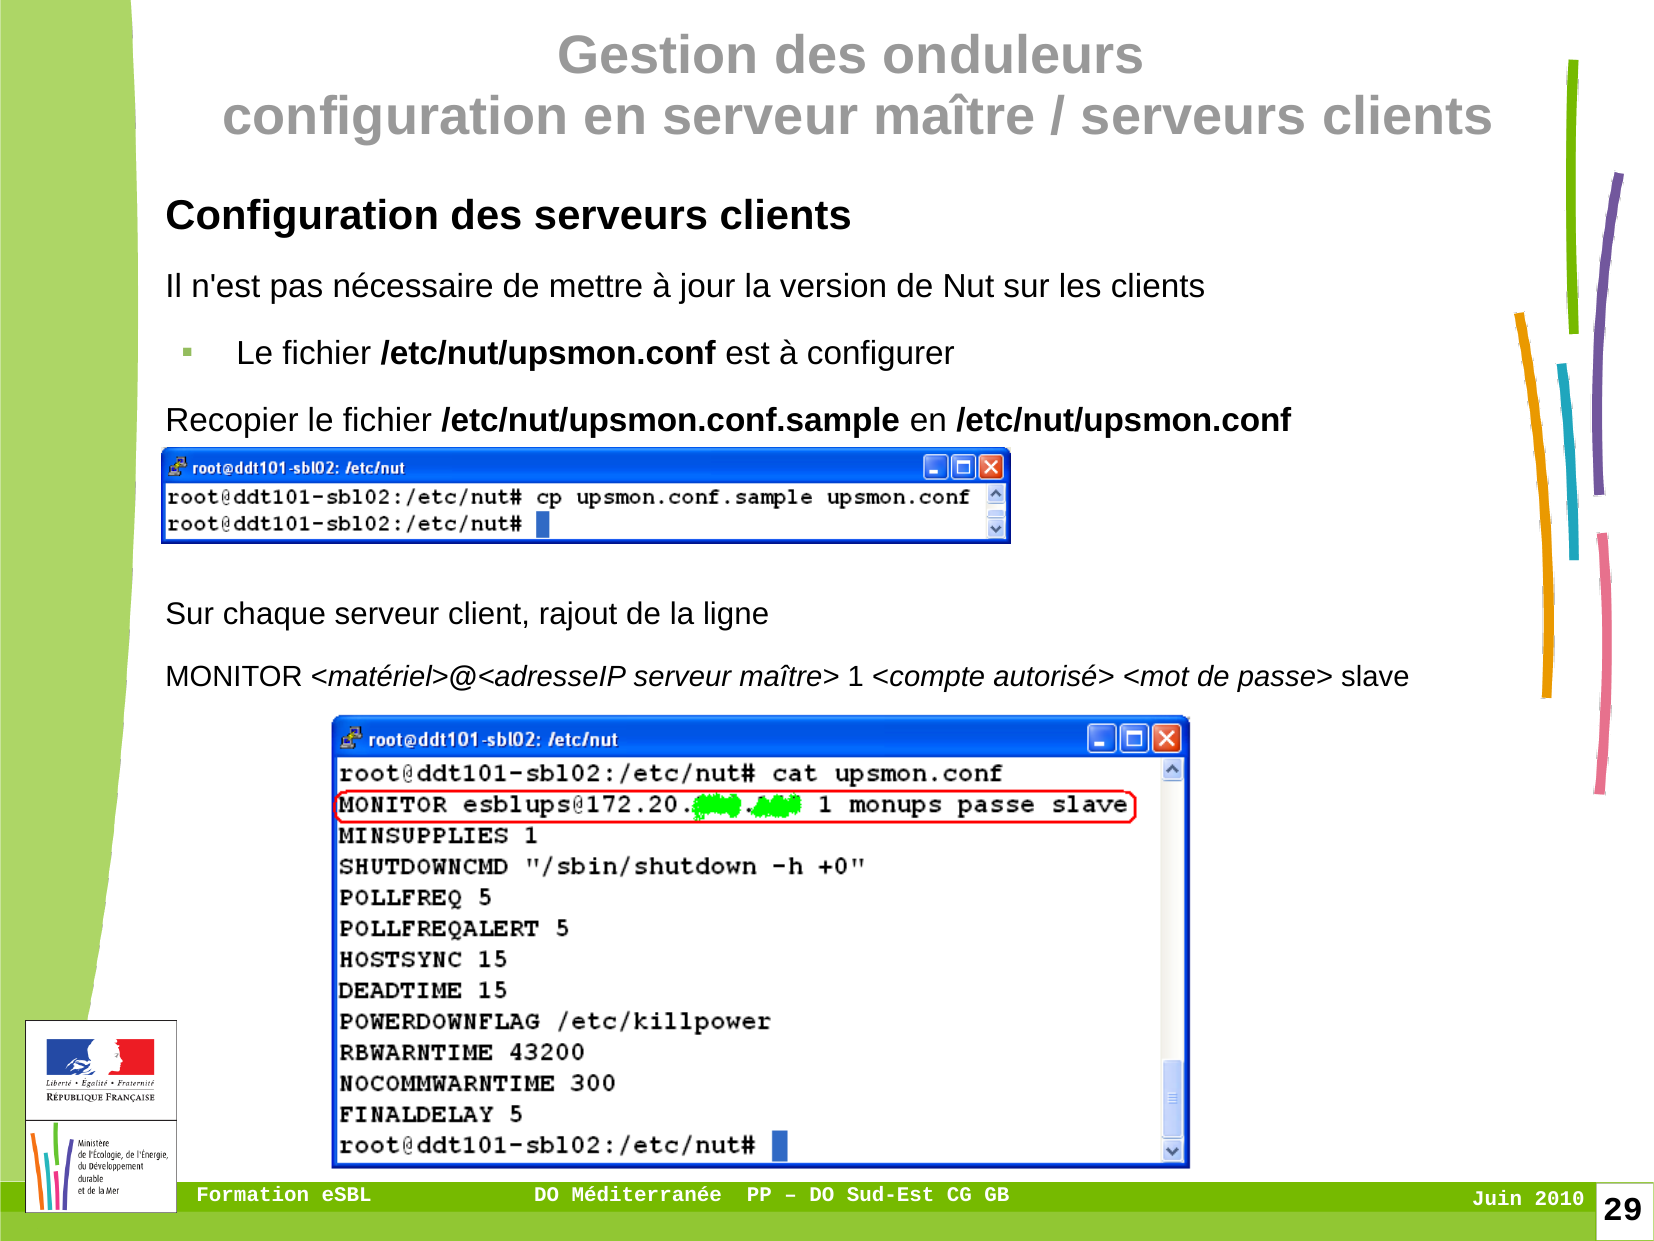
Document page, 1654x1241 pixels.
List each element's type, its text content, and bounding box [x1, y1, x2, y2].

picture [0, 0, 1654, 1241]
list Configuration des serveurs clients Il n'est pas nécessaire de mettre à jour la version de Nut sur les clients Le fichier /etc/nut/upsmon.conf est à configurer Recopier le fichier /etc/nut/upsmon.conf.sample en /etc/nut/upsmon.conf Sur chaque serveur client, rajout de la ligne MONITOR <matériel>@<adresseIP serveur maître> 1 <compte autorisé> <mot de passe> slave [147, 191, 1477, 1182]
title Gestion des onduleurs configuration en serveur maître / serveurs clients [152, 24, 1566, 146]
